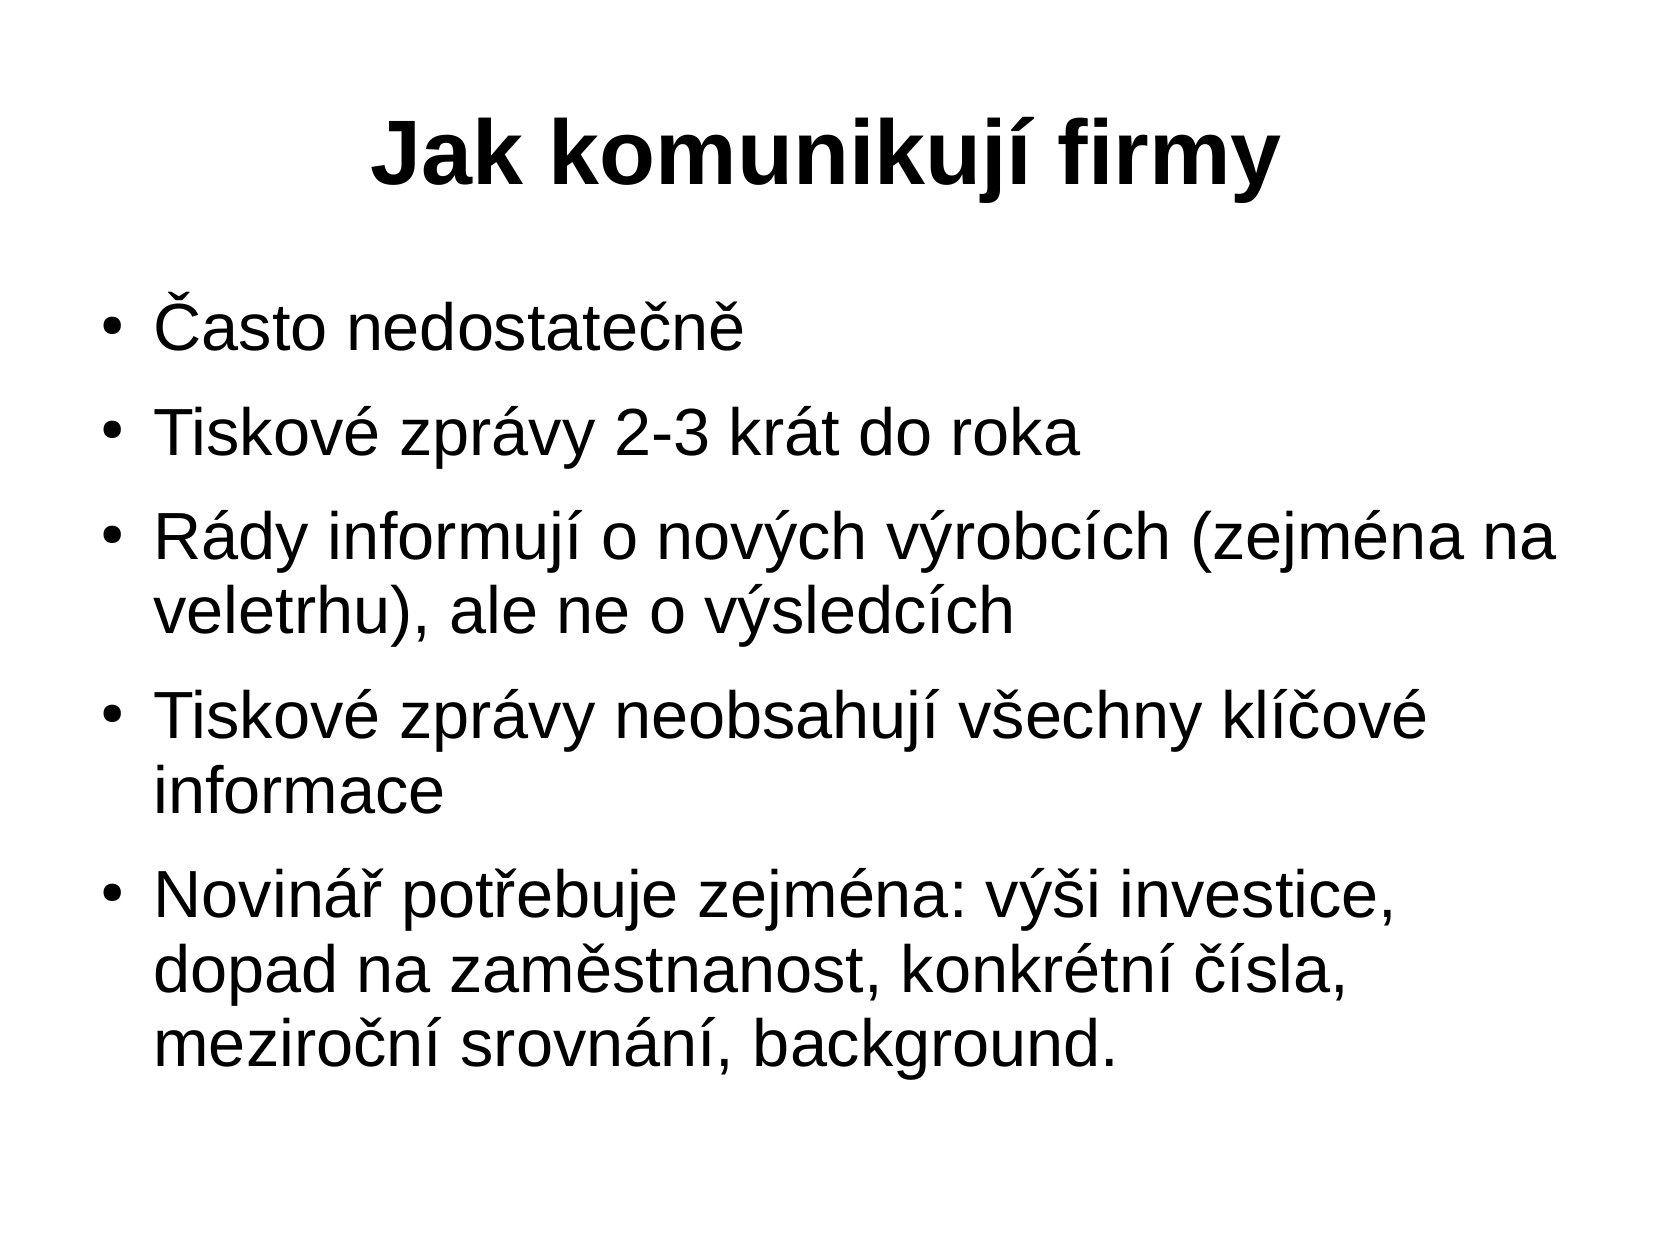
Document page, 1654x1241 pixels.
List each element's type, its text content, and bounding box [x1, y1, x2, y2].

title Jak komunikují firmy [82, 49, 1571, 257]
list Často nedostatečně Tiskové zprávy 2-3 krát do roka Rády informují o nových výrobcích (zejména na veletrhu), ale ne o výsledcích Tiskové zprávy neobsahují všechny klíčové informace Novinář potřebuje zejména: výši investice, dopad na zaměstnanost, konkrétní čísla, meziroční srovnání, background. [82, 290, 1571, 1109]
